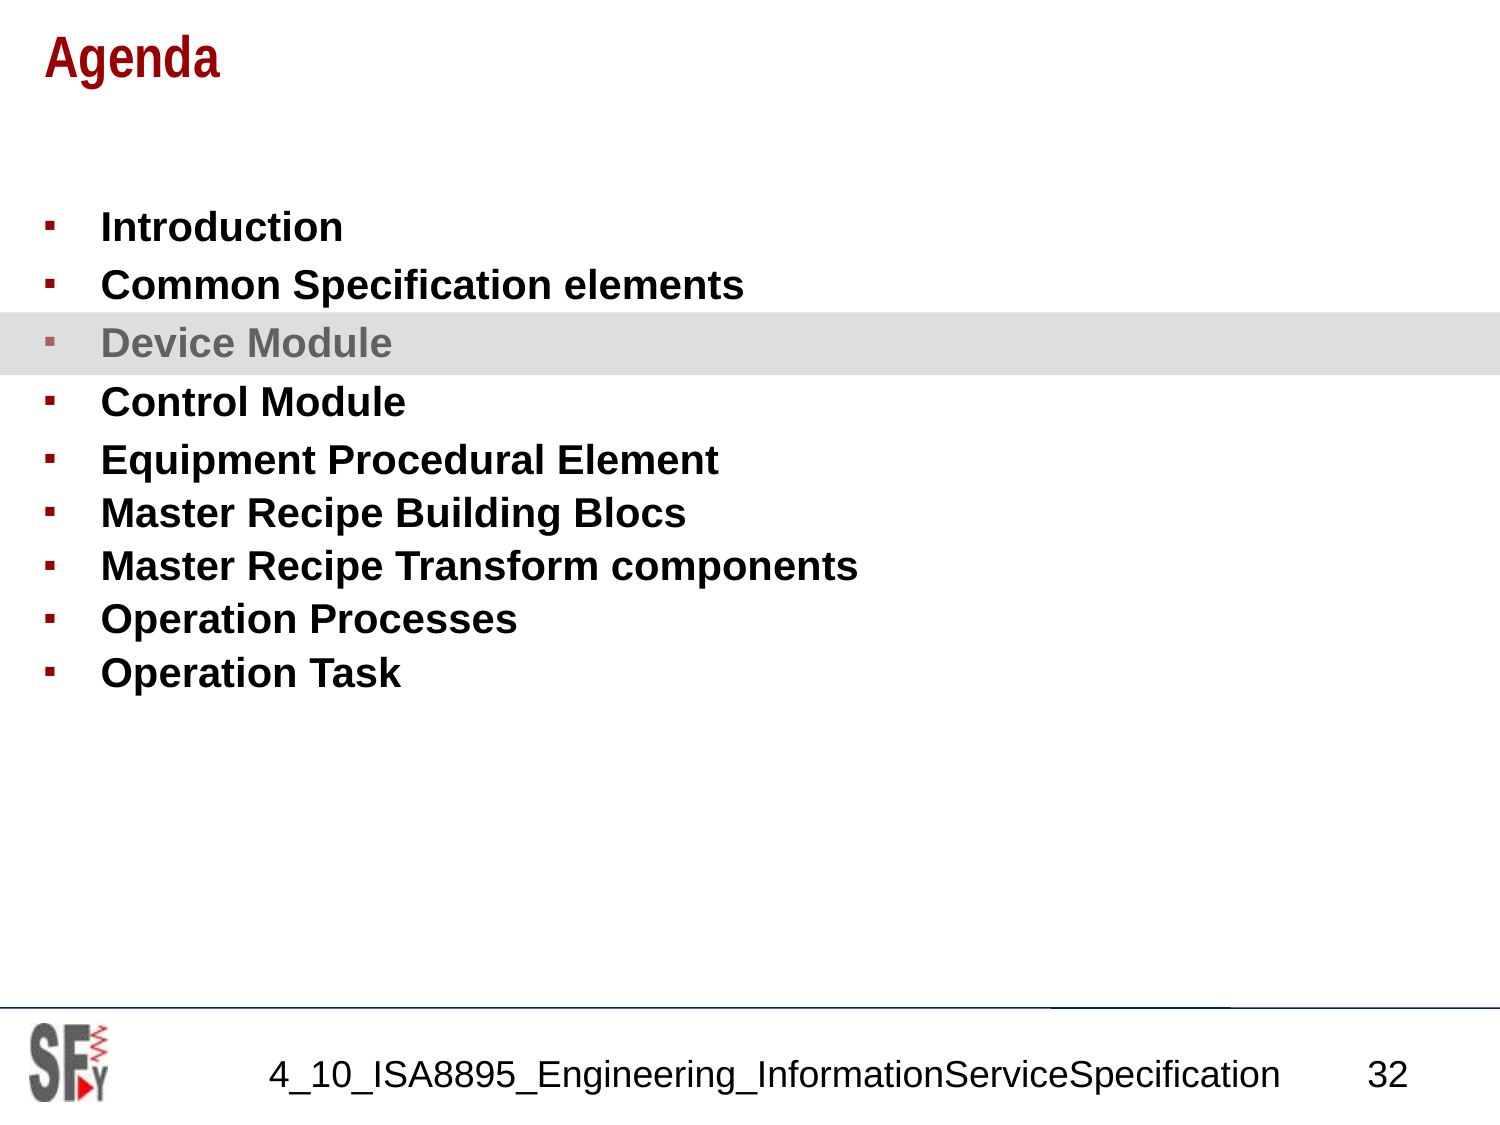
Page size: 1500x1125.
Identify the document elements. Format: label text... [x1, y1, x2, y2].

footer 4_10_ISA8895_Engineering_InformationServiceSpecification [253, 1034, 1336, 1103]
title Agenda [29, 12, 1471, 138]
text_box [0, 312, 1500, 375]
list Introduction Common Specification elements Device Module Control Module Equipment Procedural Element Master Recipe Building Blocs Master Recipe Transform components Operation Processes Operation Task [29, 184, 1471, 312]
list Introduction Common Specification elements Device Module Control Module Equipment Procedural Element Master Recipe Building Blocs Master Recipe Transform components Operation Processes Operation Task [29, 375, 1471, 988]
picture [29, 1023, 108, 1102]
slide_number <numéro> [1352, 1034, 1490, 1103]
